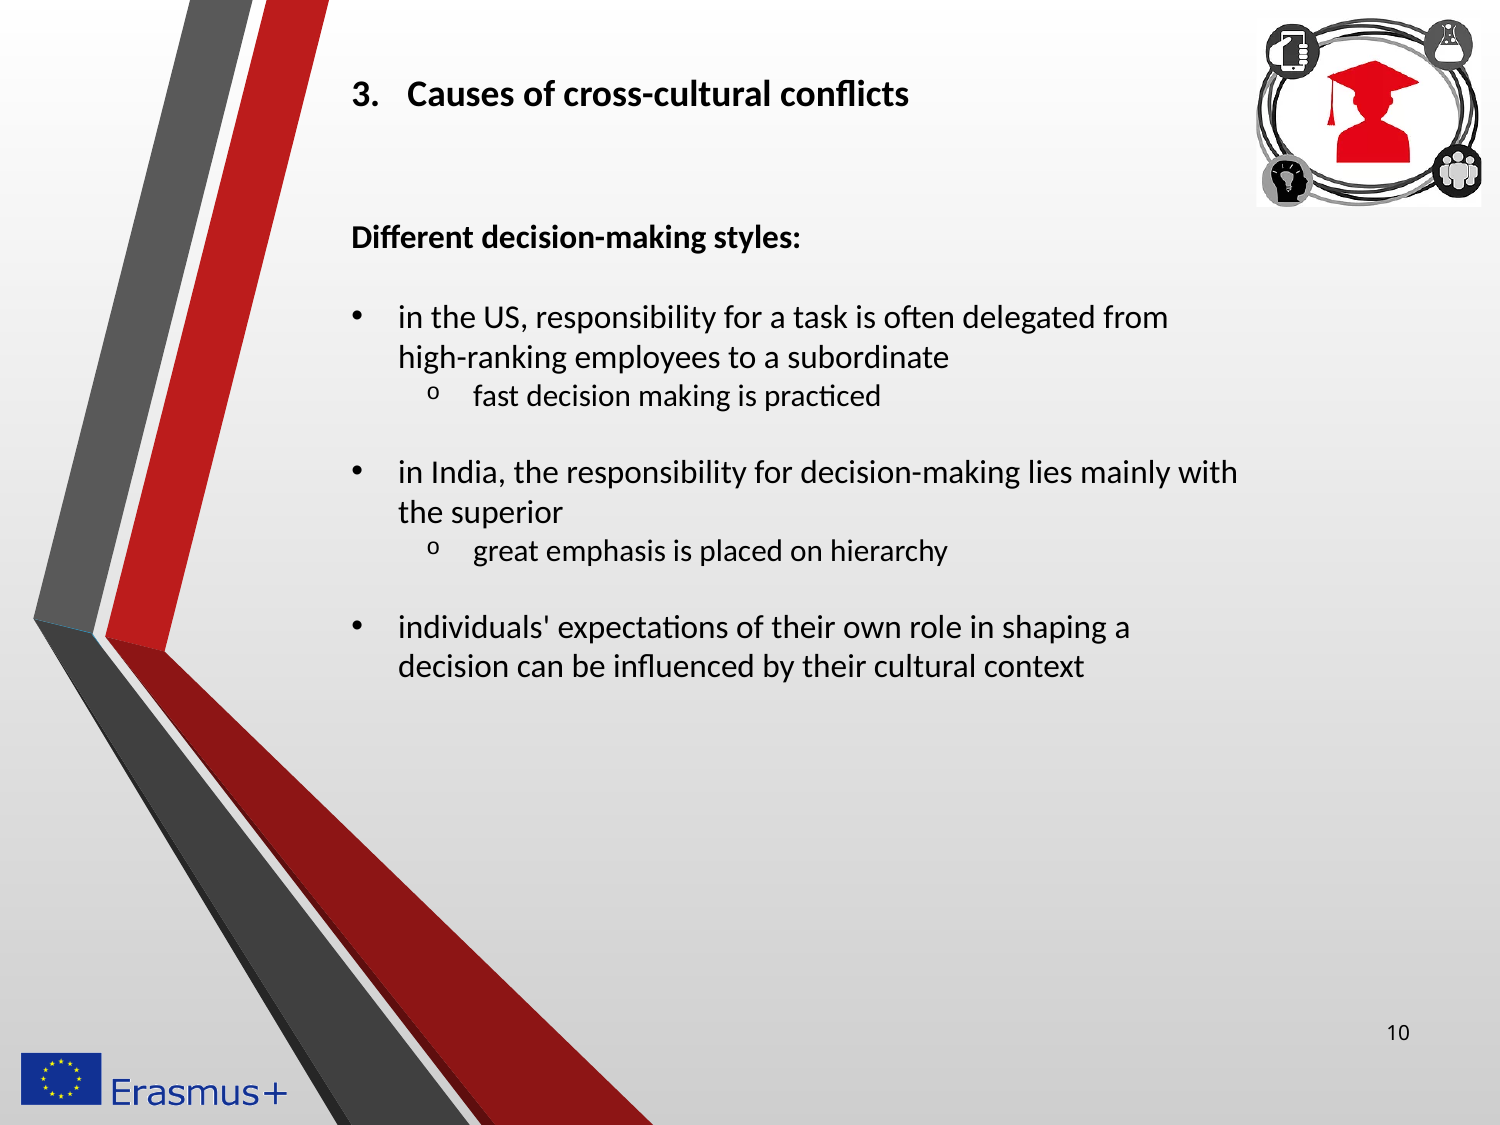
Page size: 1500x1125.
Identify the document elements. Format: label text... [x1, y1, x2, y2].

picture [1256, 18, 1482, 207]
text_box Different decision-making styles: in the US, responsibility for a task is often delegated from high-ranking employees to a subordinate fast decision making is practiced in India, the responsibility for decision-making lies mainly with the superior great emphasis is placed on hierarchy individuals' expectations of their own role in shaping a decision can be influenced by their cultural context [336, 208, 1258, 693]
slide_number <numer> [1357, 1003, 1425, 1064]
picture [5, 1037, 302, 1120]
chart [1257, 19, 1483, 209]
text_box Causes of cross-cultural conflicts [336, 61, 1247, 122]
